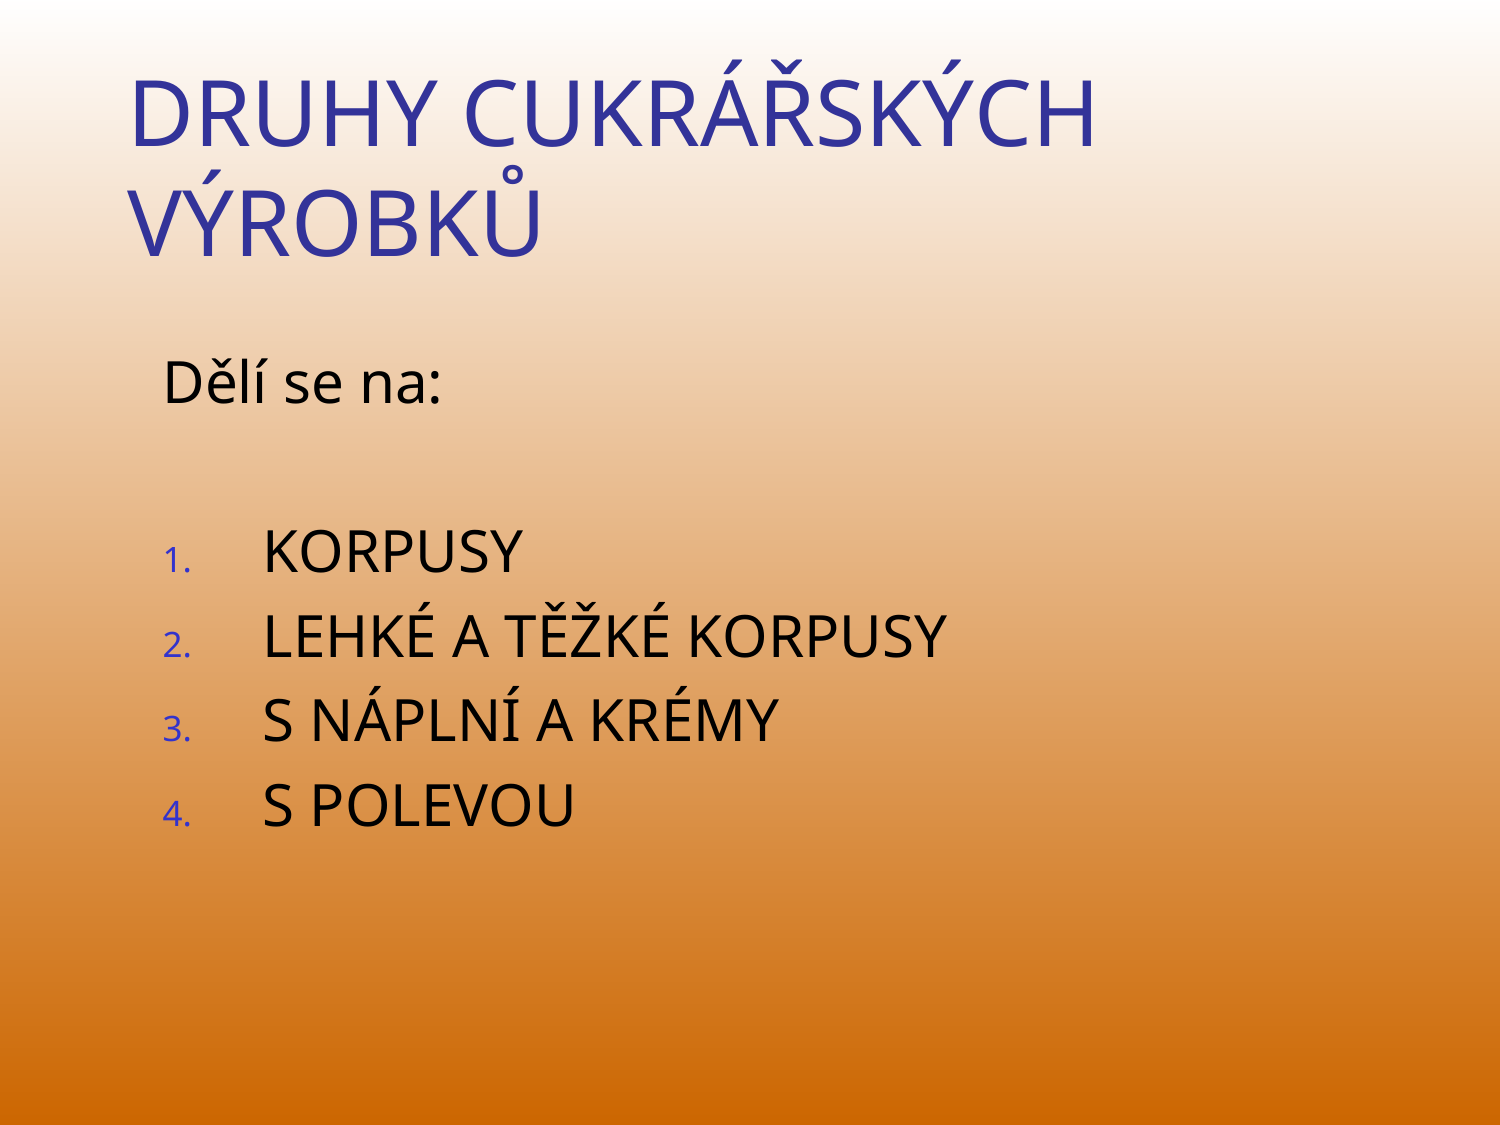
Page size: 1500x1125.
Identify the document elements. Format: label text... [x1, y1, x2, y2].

list Dělí se na: KORPUSY LEHKÉ A TĚŽKÉ KORPUSY S NÁPLNÍ A KRÉMY S POLEVOU [147, 338, 1423, 1014]
title DRUHY CUKRÁŘSKÝCH VÝROBKŮ [112, 42, 1391, 283]
